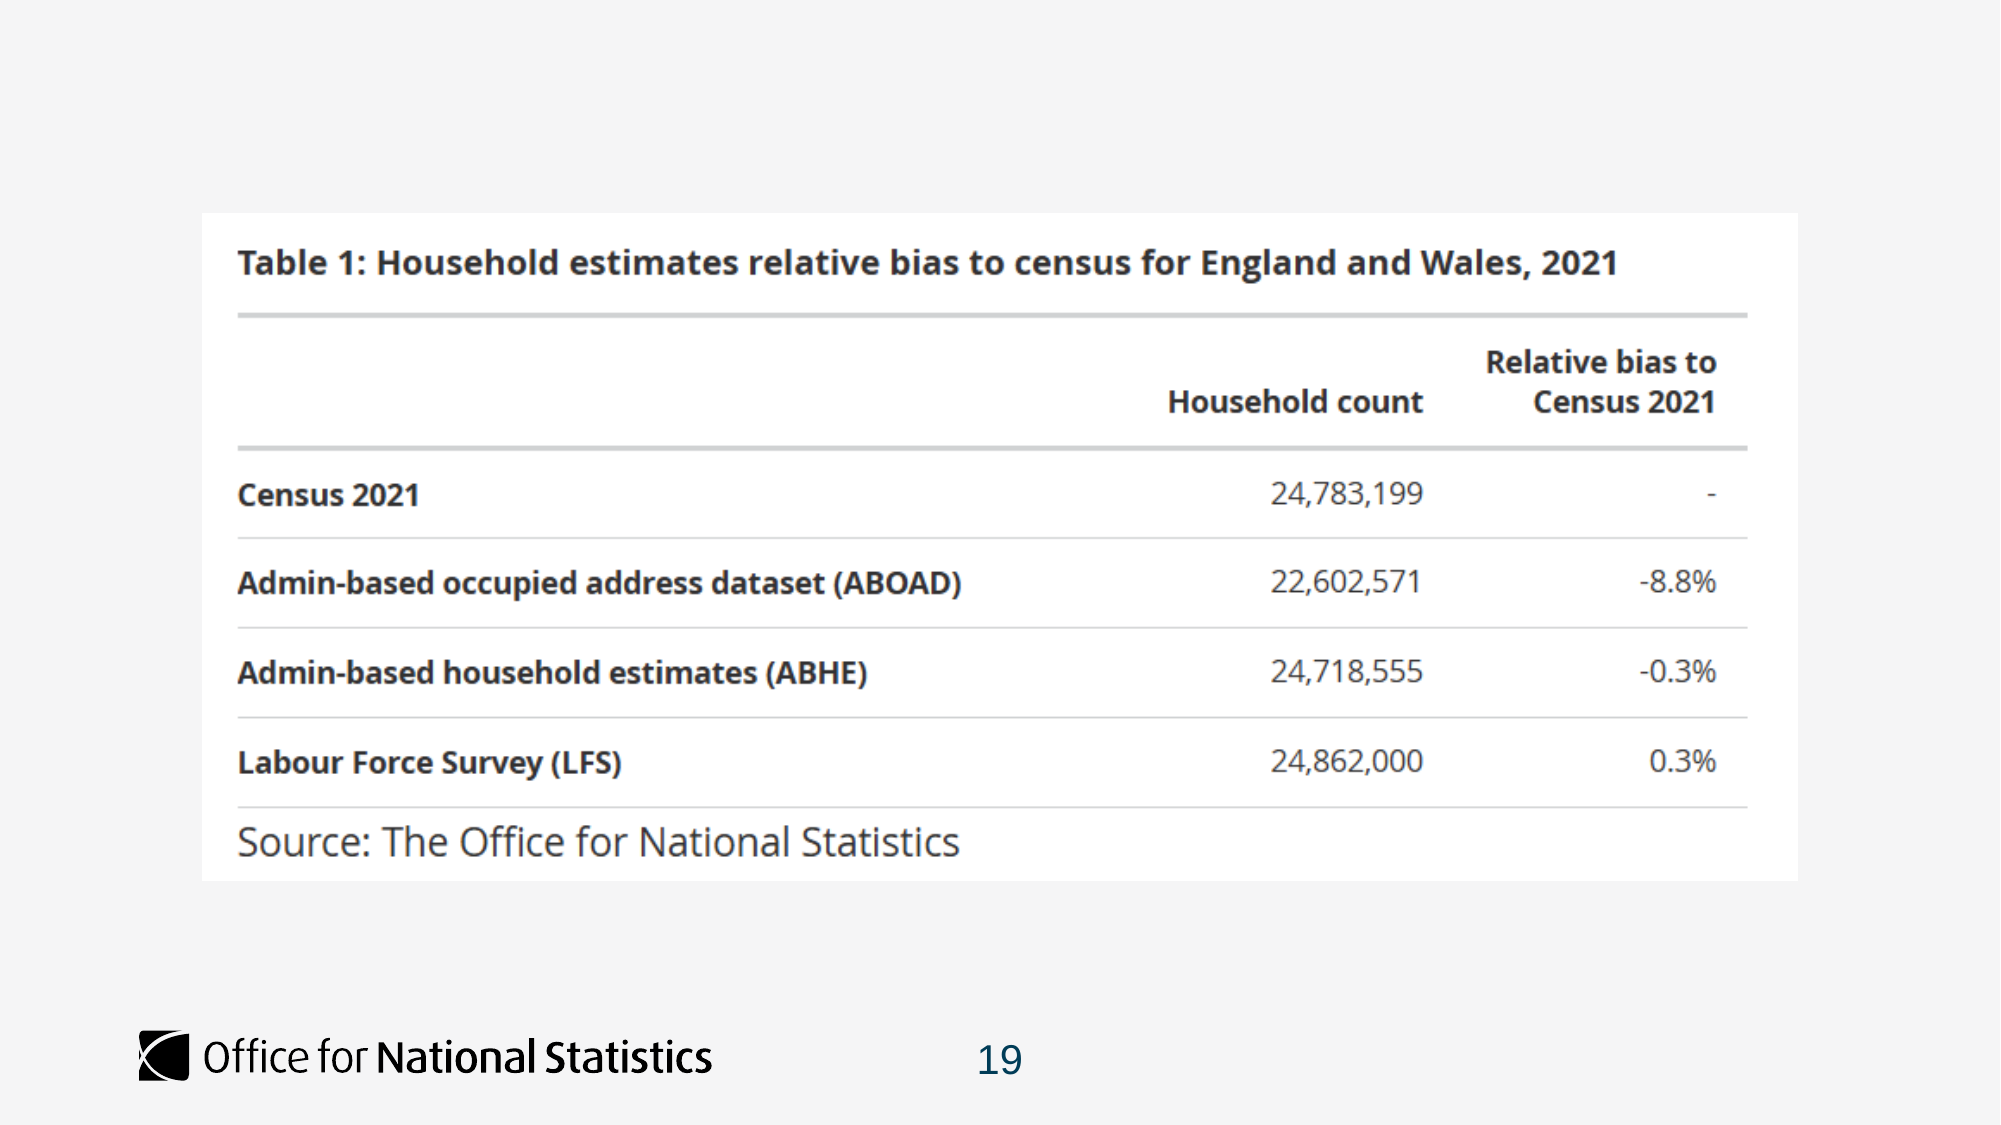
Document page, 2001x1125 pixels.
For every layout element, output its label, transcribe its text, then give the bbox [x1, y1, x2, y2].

picture [202, 213, 1798, 881]
text_box 19 [764, 1025, 1236, 1086]
